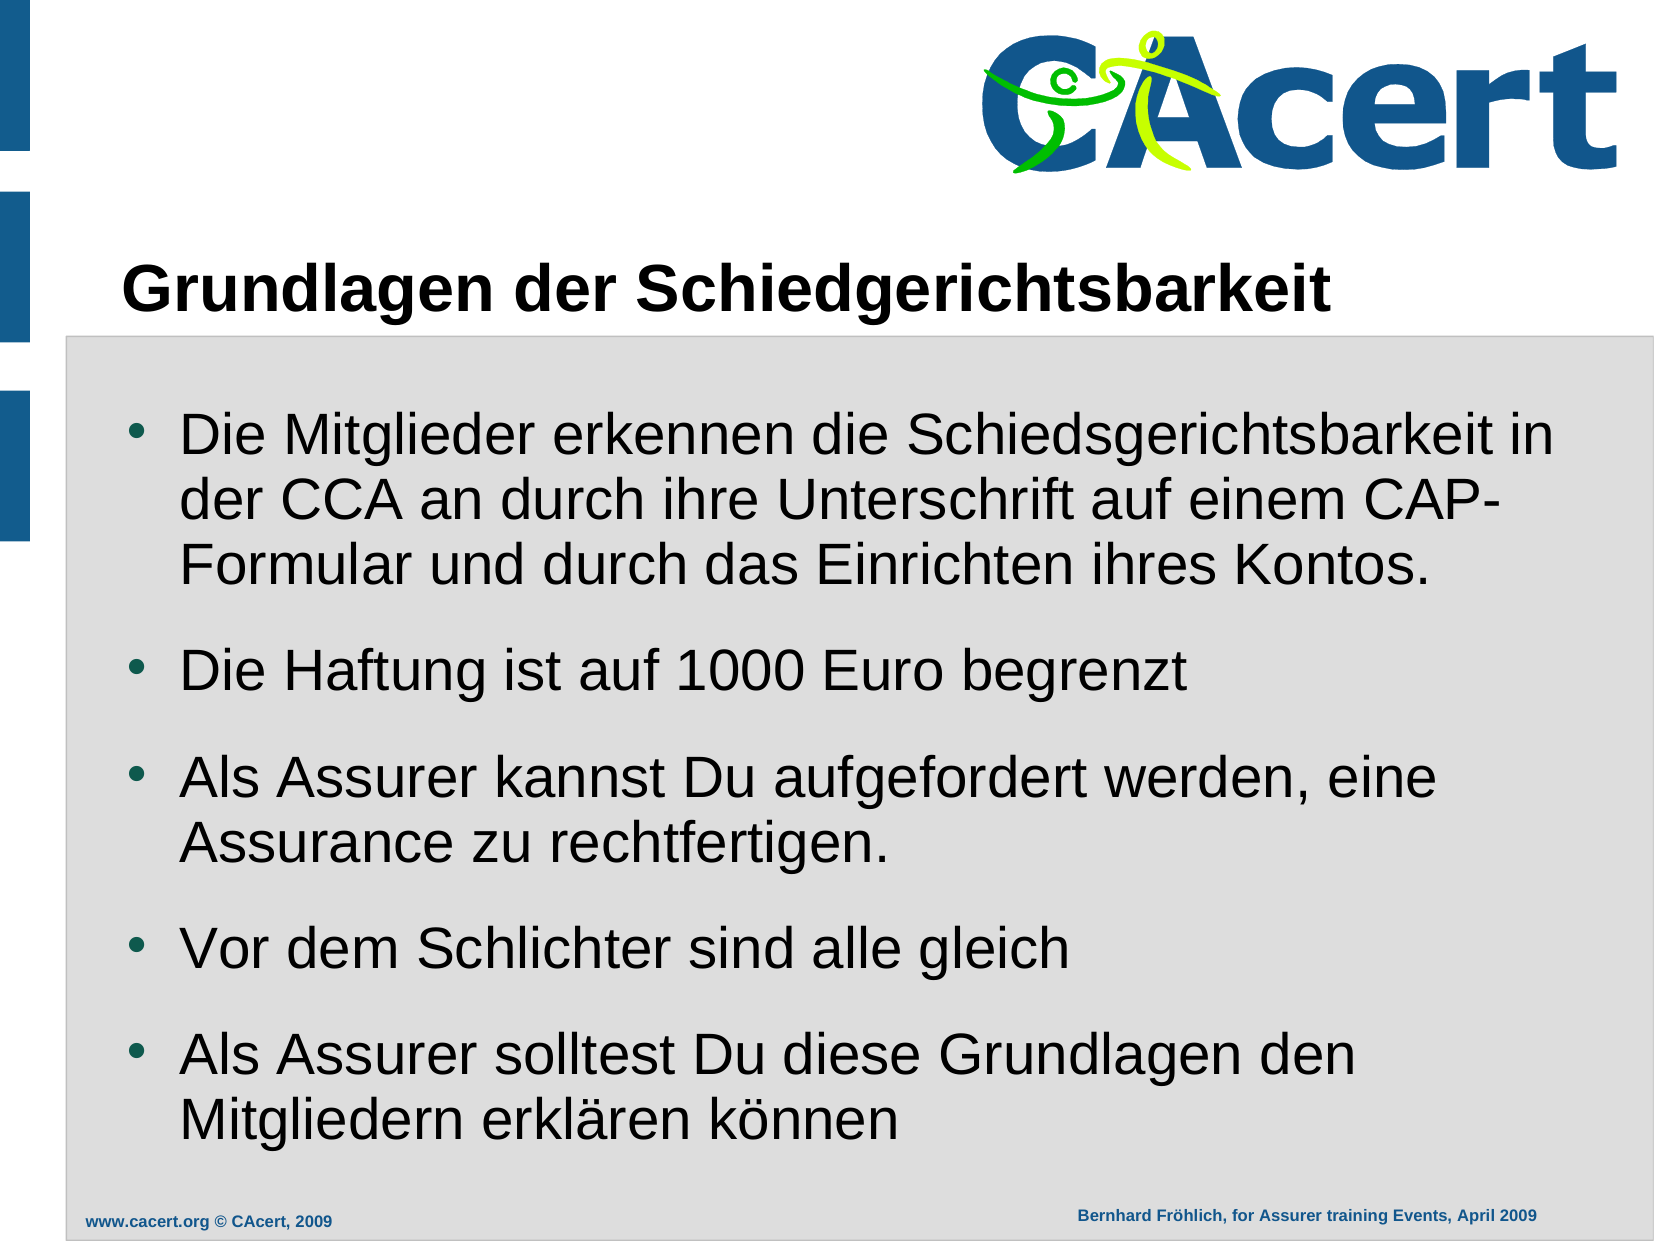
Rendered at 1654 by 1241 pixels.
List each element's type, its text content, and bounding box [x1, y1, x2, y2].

list Die Mitglieder erkennen die Schiedsgerichtsbarkeit in der CCA an durch ihre Unterschrift auf einem CAP-Formular und durch das Einrichten ihres Kontos. Die Haftung ist auf 1000 Euro begrenzt Als Assurer kannst Du aufgefordert werden, eine Assurance zu rechtfertigen. Vor dem Schlichter sind alle gleich Als Assurer solltest Du diese Grundlagen den Mitgliedern erklären können [109, 401, 1583, 1229]
title Grundlagen der Schiedgerichtsbarkeit [121, 167, 1533, 326]
